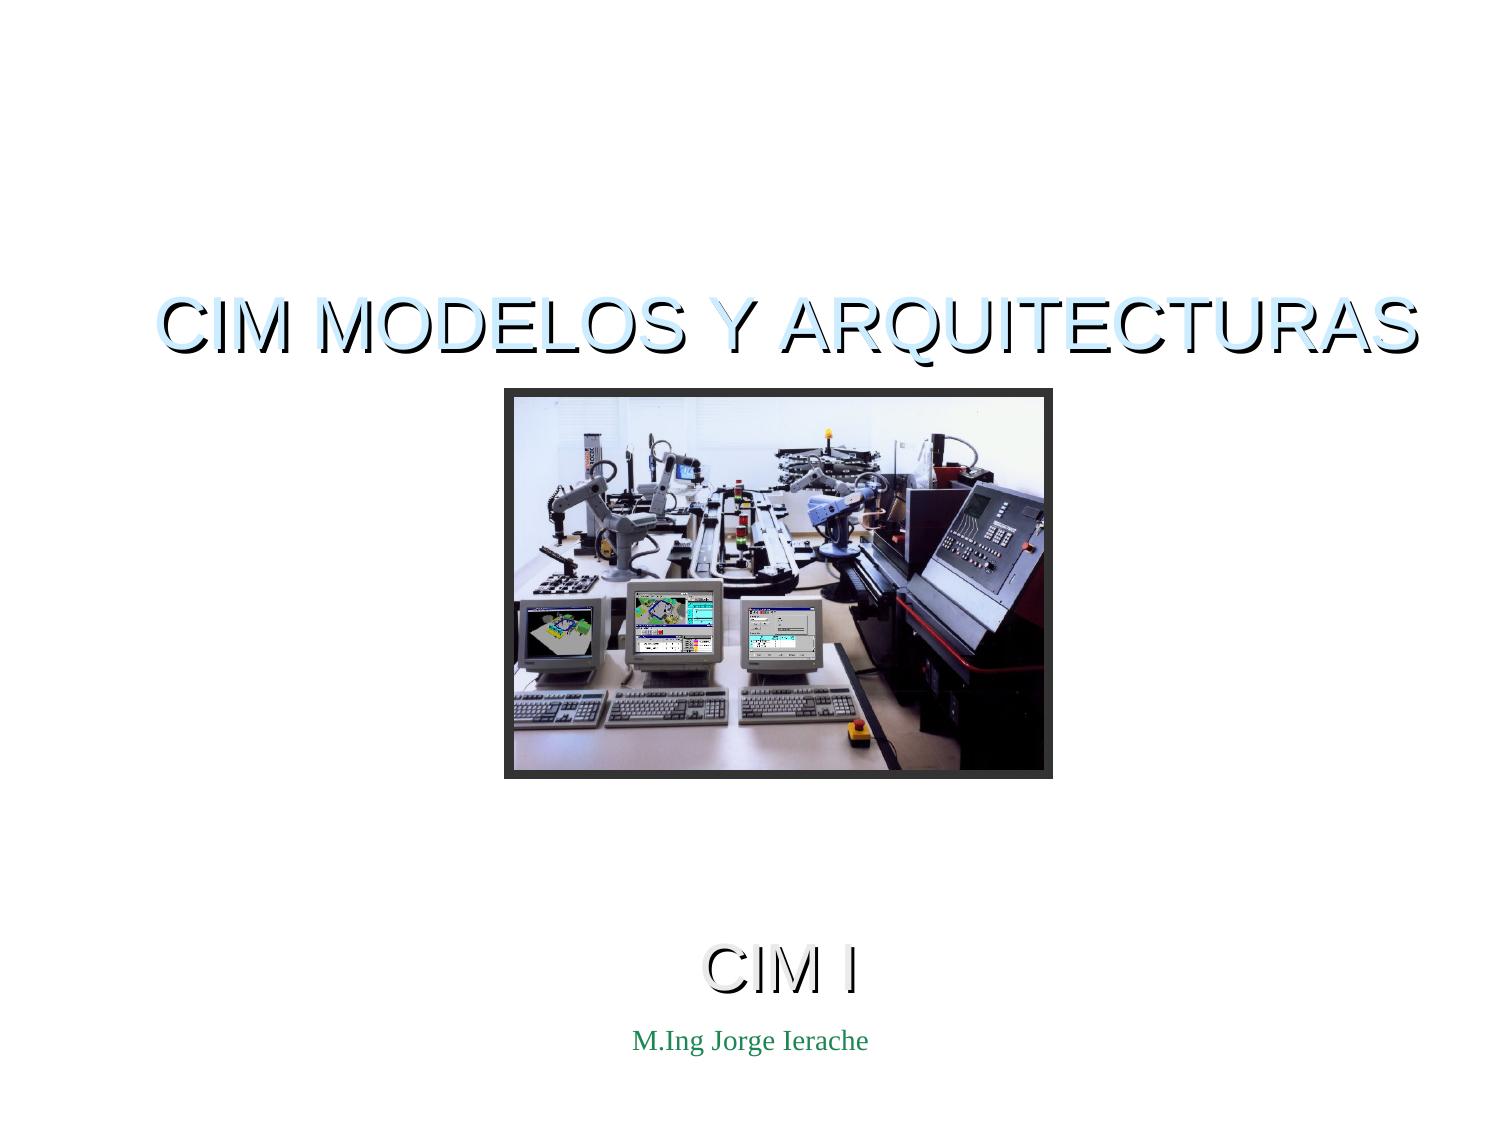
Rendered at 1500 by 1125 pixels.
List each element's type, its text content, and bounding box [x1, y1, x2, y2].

title CIM MODELOS Y ARQUITECTURAS [112, 207, 1462, 374]
subtitle CIM I [253, 739, 1304, 1029]
picture [513, 397, 1045, 771]
